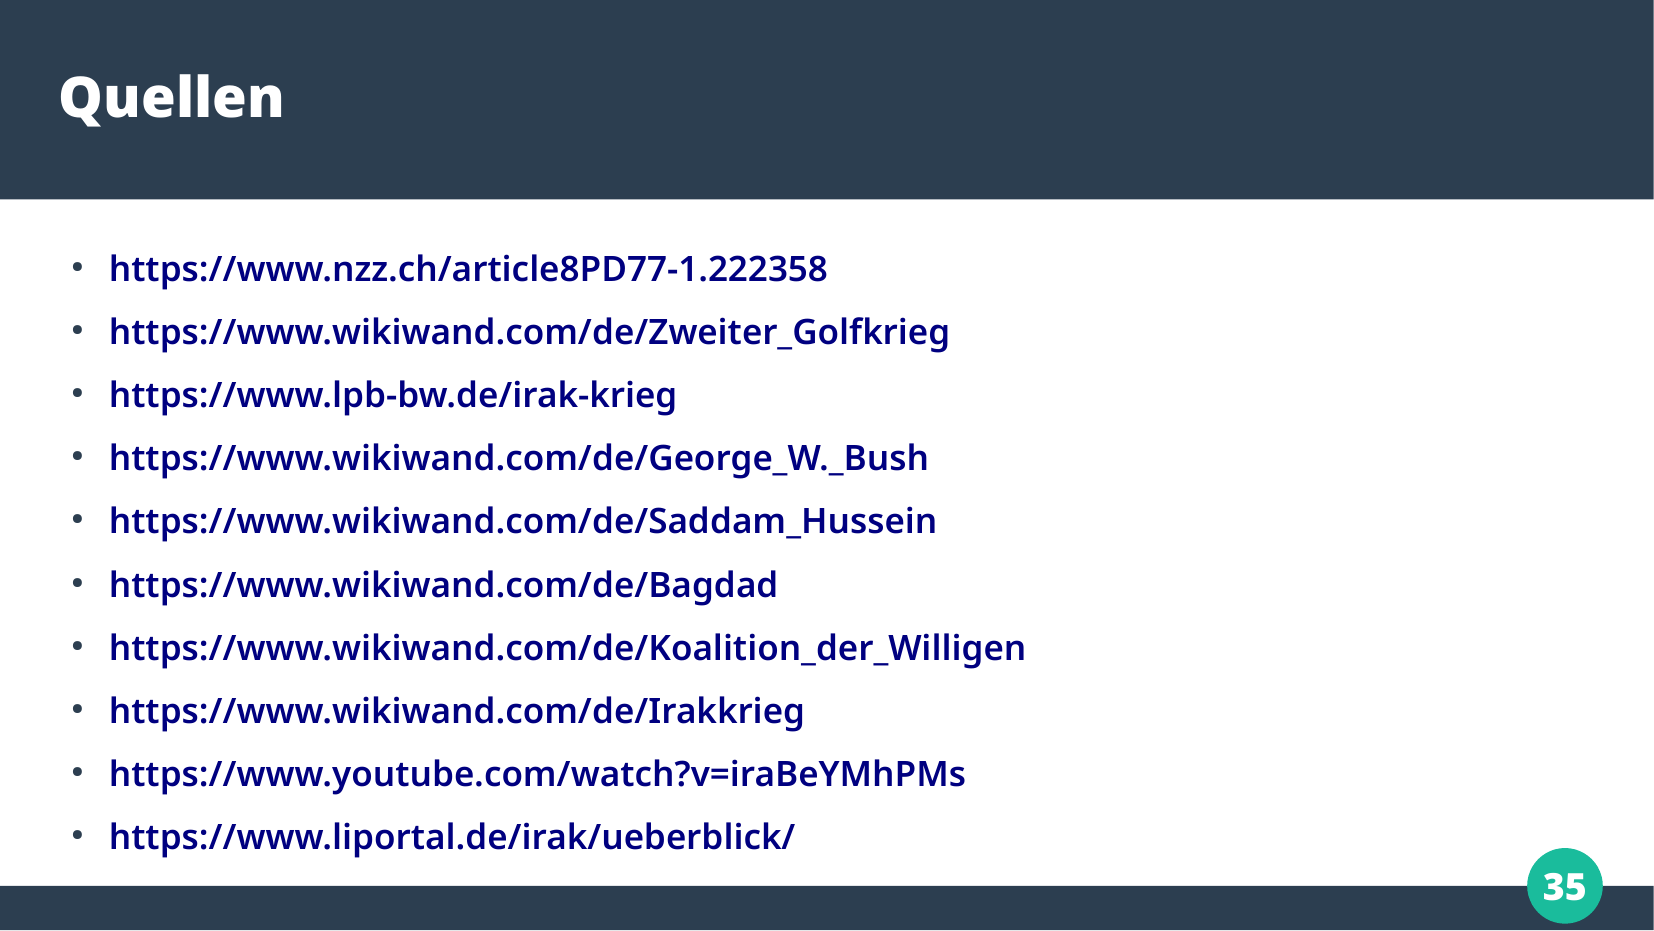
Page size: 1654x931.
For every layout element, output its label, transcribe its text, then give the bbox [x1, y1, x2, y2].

list https://www.nzz.ch/article8PD77-1.222358 https://www.wikiwand.com/de/Zweiter_Golfkrieg https://www.lpb-bw.de/irak-krieg https://www.wikiwand.com/de/George_W._Bush https://www.wikiwand.com/de/Saddam_Hussein https://www.wikiwand.com/de/Bagdad https://www.wikiwand.com/de/Koalition_der_Willigen https://www.wikiwand.com/de/Irakkrieg https://www.youtube.com/watch?v=iraBeYMhPMs https://www.liportal.de/irak/ueberblick/ [59, 243, 1595, 864]
title Quellen [59, 37, 1595, 155]
